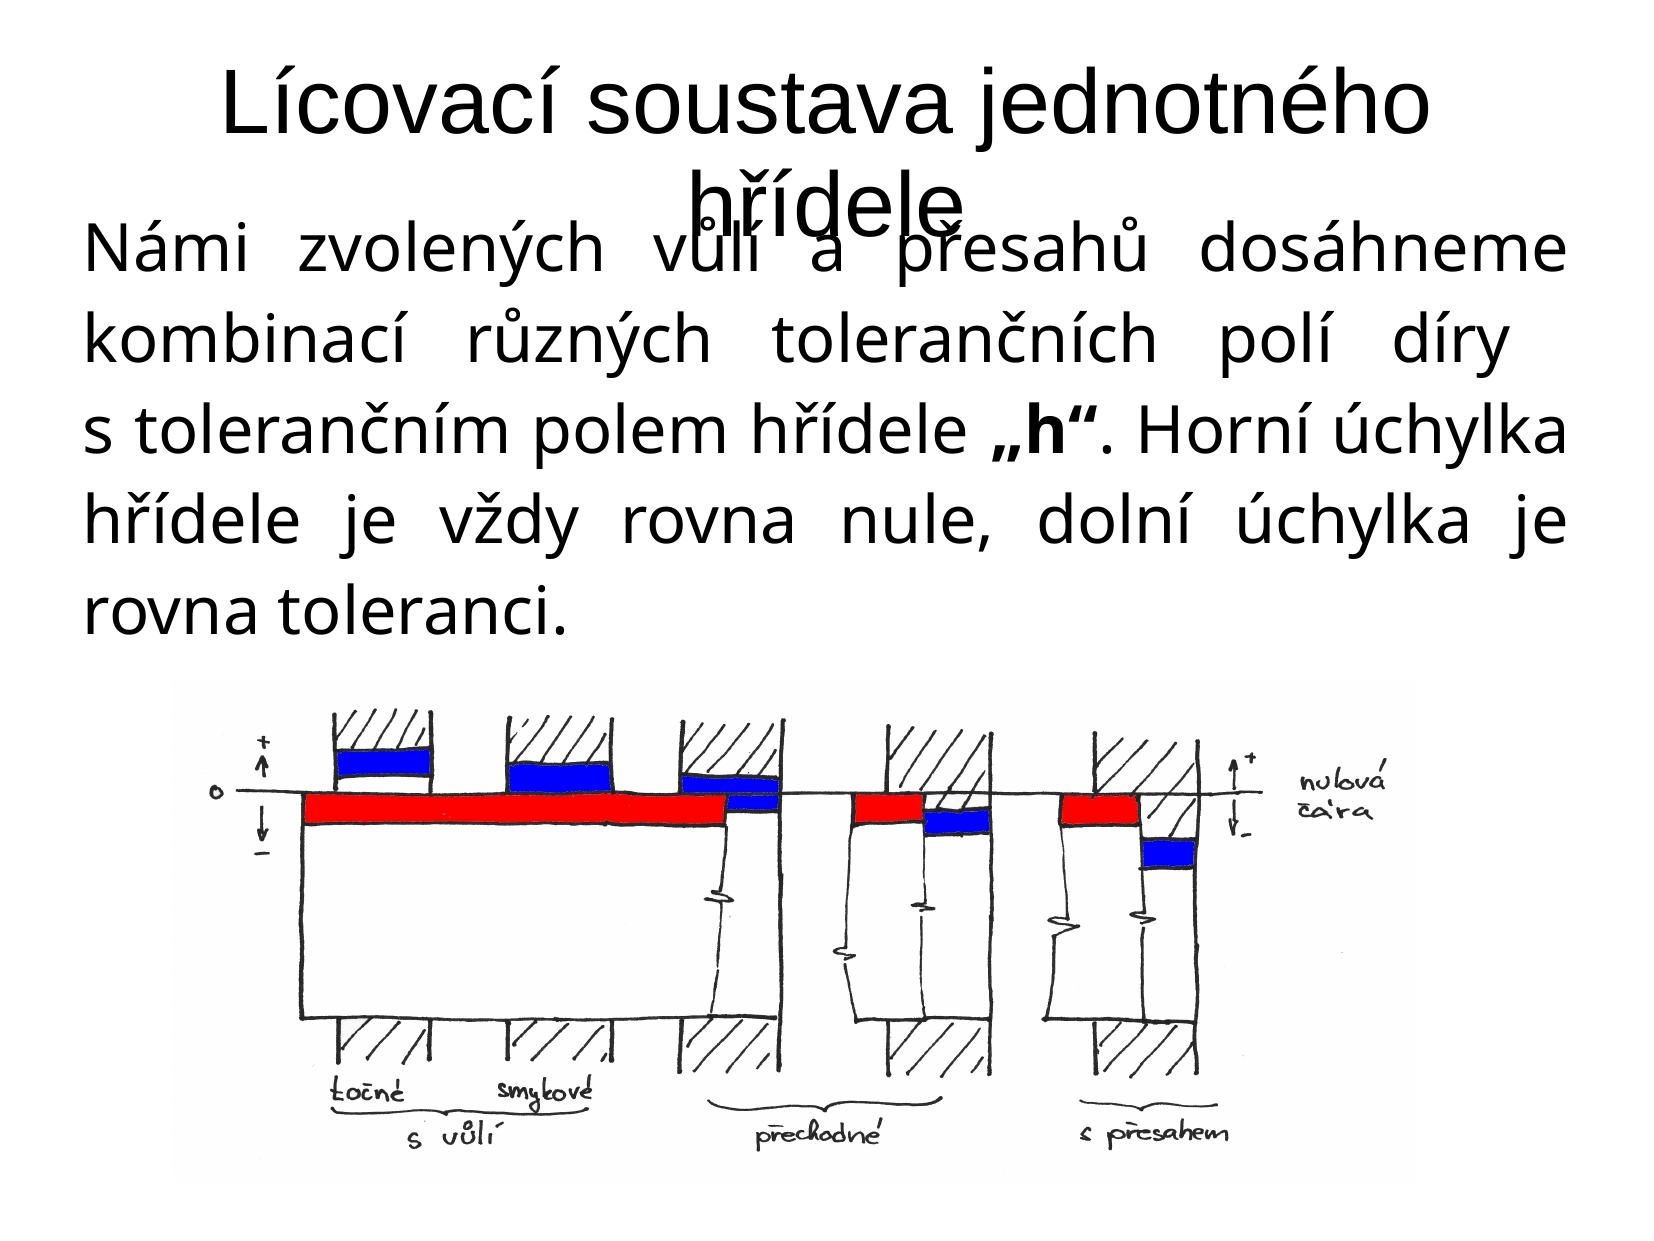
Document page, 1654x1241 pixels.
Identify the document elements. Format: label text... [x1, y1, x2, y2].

picture [171, 679, 1418, 1182]
subtitle Námi zvolených vůlí a přesahů dosáhneme kombinací různých tolerančních polí díry s tolerančním polem hřídele „h“. Horní úchylka hřídele je vždy rovna nule, dolní úchylka je rovna toleranci. [82, 272, 1571, 1126]
title Lícovací soustava jednotného hřídele [82, 49, 1571, 257]
